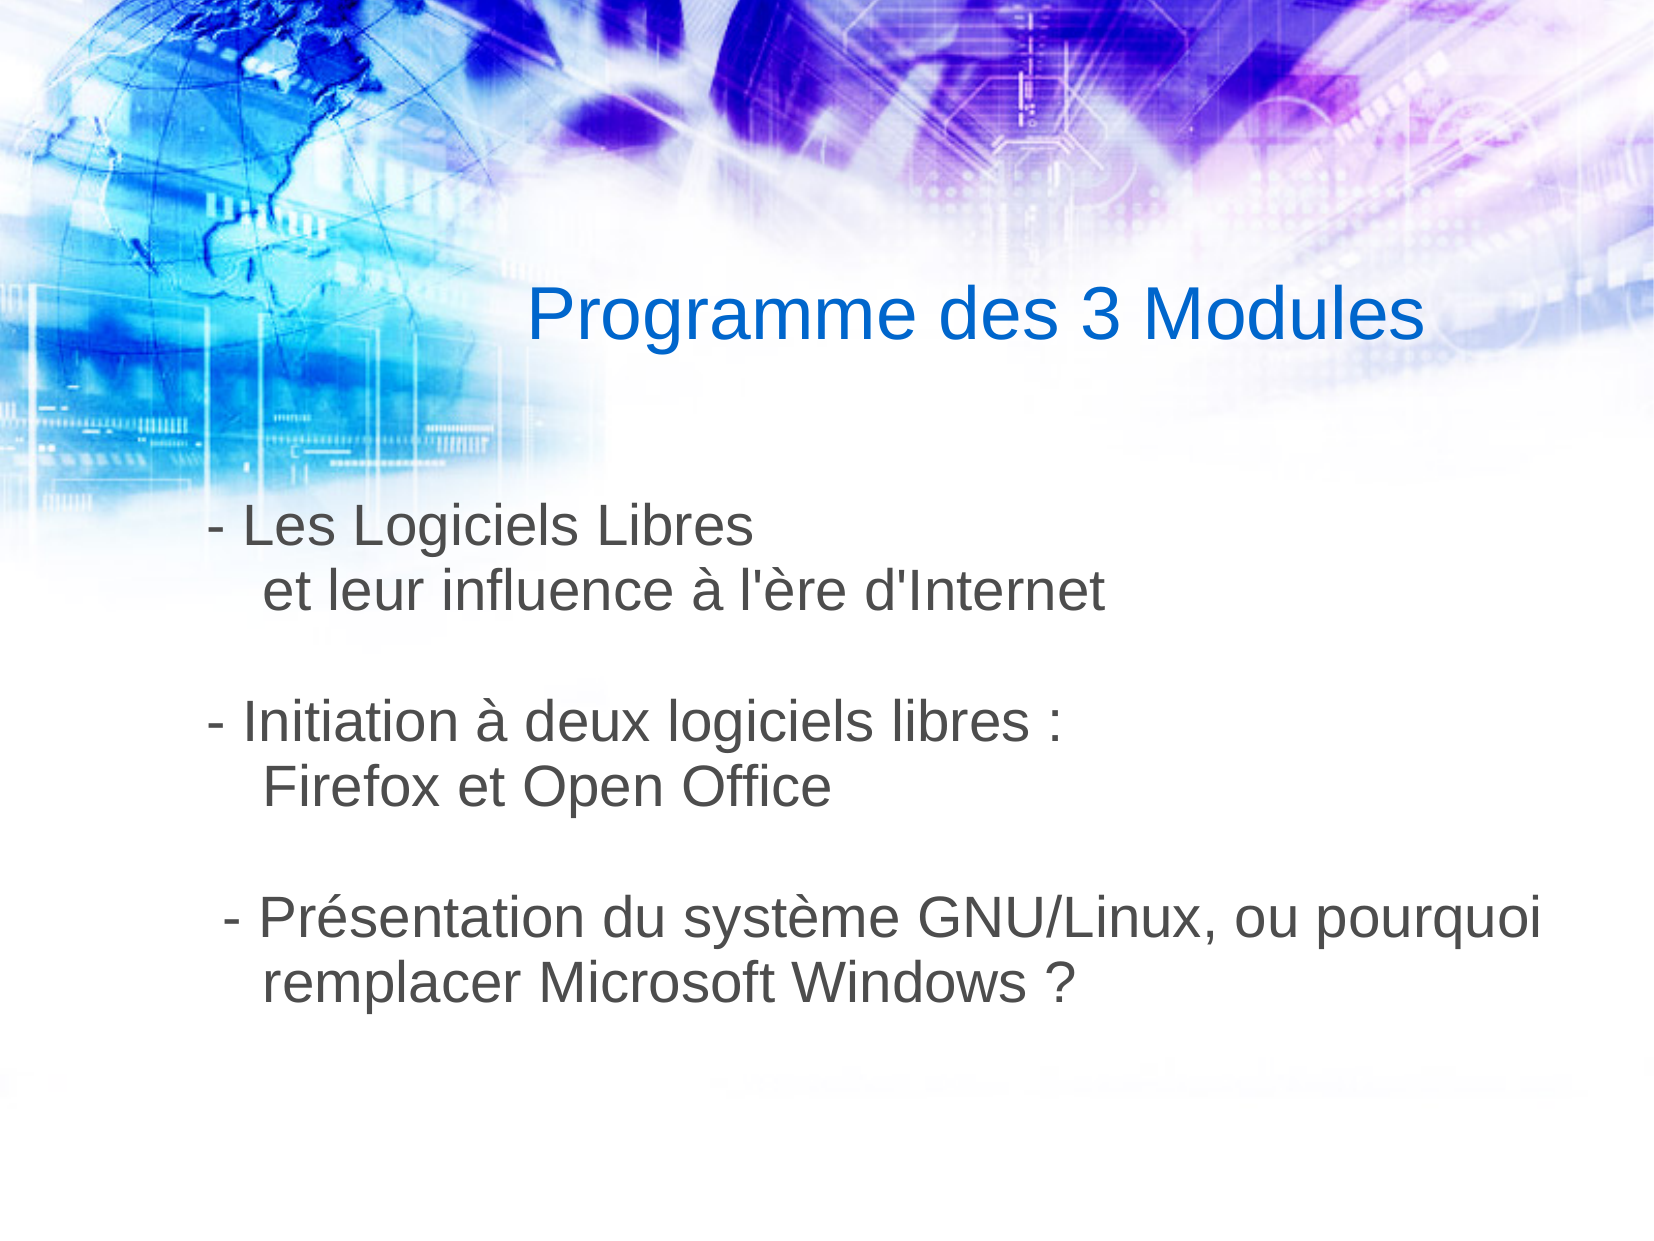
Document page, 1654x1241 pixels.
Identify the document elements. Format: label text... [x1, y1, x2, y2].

picture [0, 0, 1654, 1241]
title Programme des 3 Modules [383, 214, 1569, 413]
list - Les Logiciels Libres et leur influence à l'ère d'Internet - Initiation à deux logiciels libres : Firefox et Open Office - Présentation du système GNU/Linux, ou pourquoi remplacer Microsoft Windows ? [206, 413, 1589, 1152]
